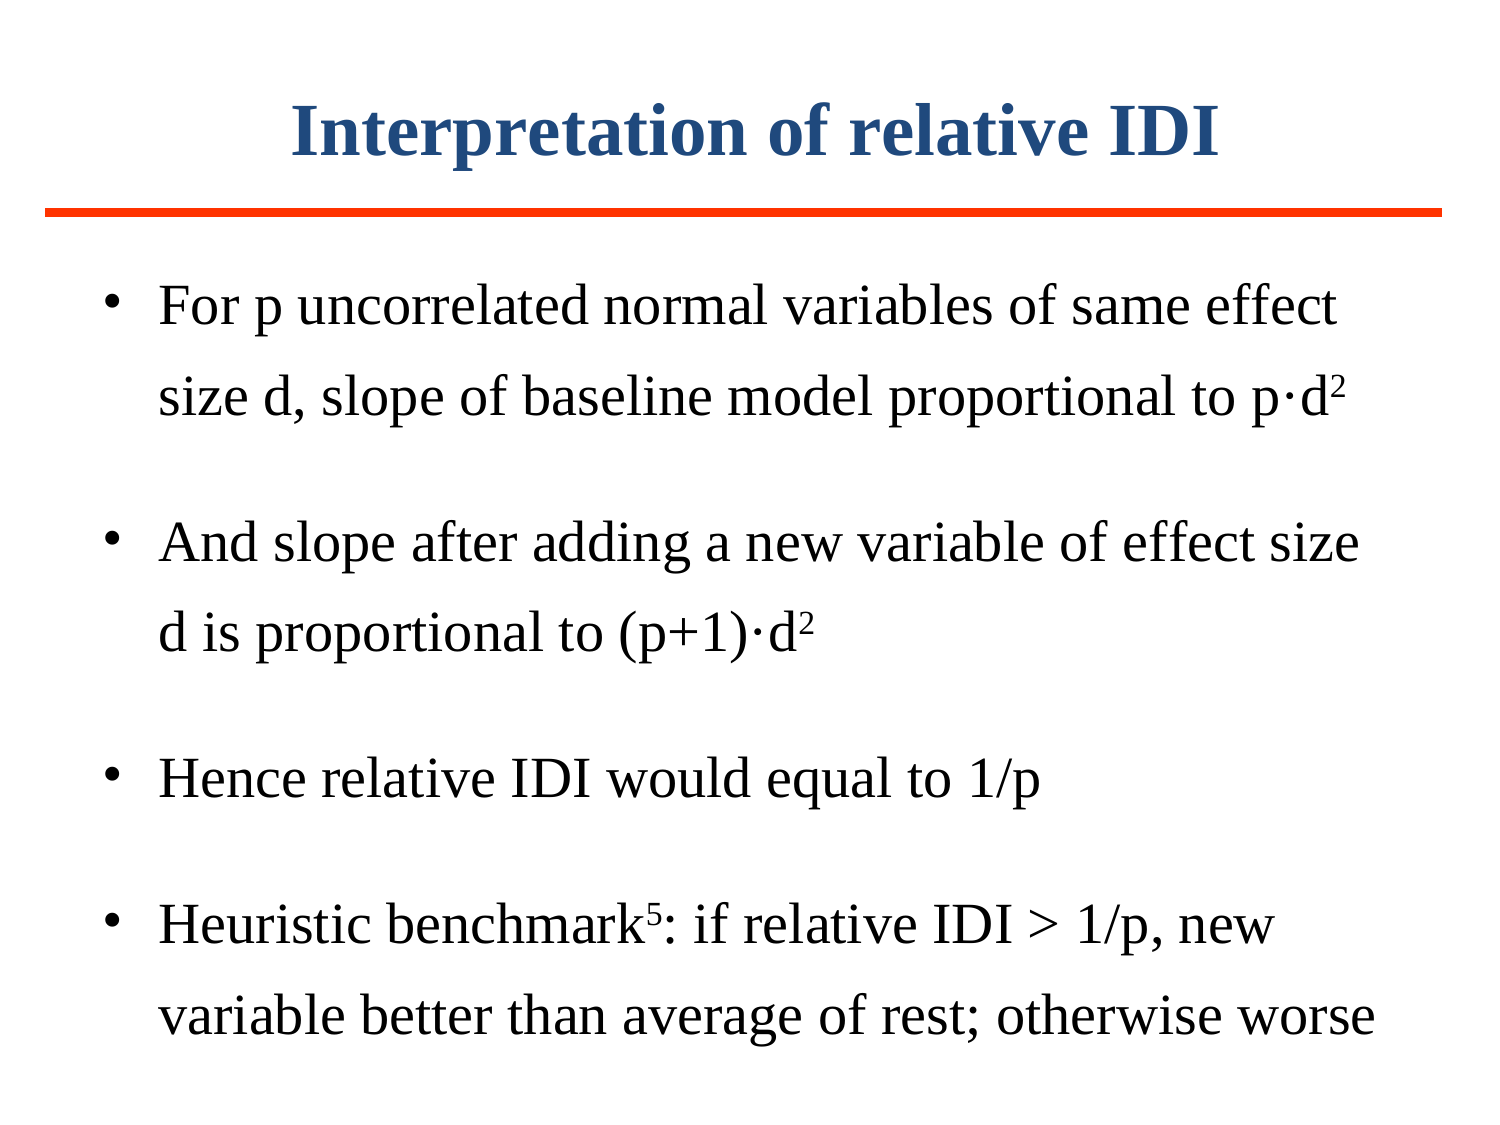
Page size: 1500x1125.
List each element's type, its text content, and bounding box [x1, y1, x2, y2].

text_box For p uncorrelated normal variables of same effect size d, slope of baseline model proportional to p·d2 And slope after adding a new variable of effect size d is proportional to (p+1)·d2 Hence relative IDI would equal to 1/p Heuristic benchmark5: if relative IDI > 1/p, new variable better than average of rest; otherwise worse [87, 237, 1413, 1049]
text_box Interpretation of relative IDI [99, 37, 1413, 208]
